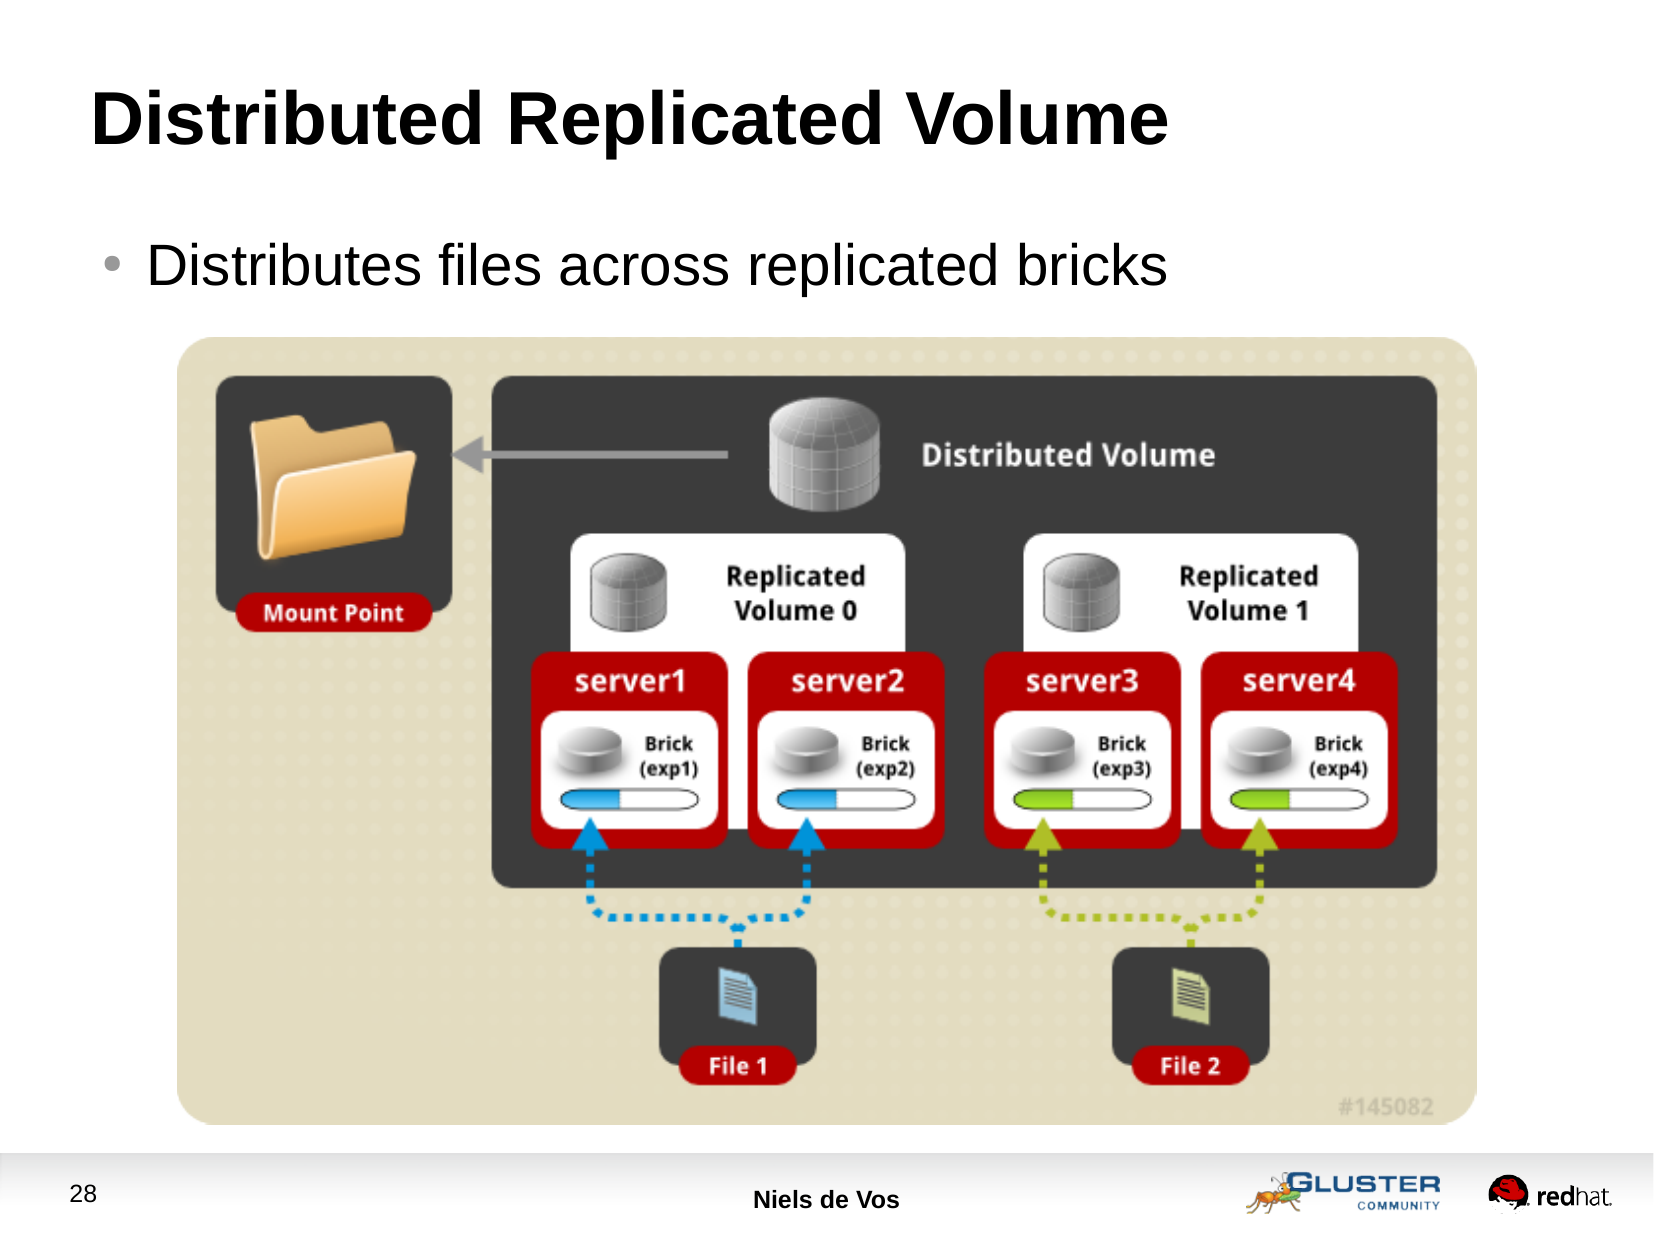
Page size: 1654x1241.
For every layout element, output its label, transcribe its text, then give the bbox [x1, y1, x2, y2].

list Distributes files across replicated bricks [86, 232, 1576, 1111]
picture [0, 1153, 1654, 1238]
picture [177, 337, 1477, 1126]
title Distributed Replicated Volume [90, 15, 1579, 223]
